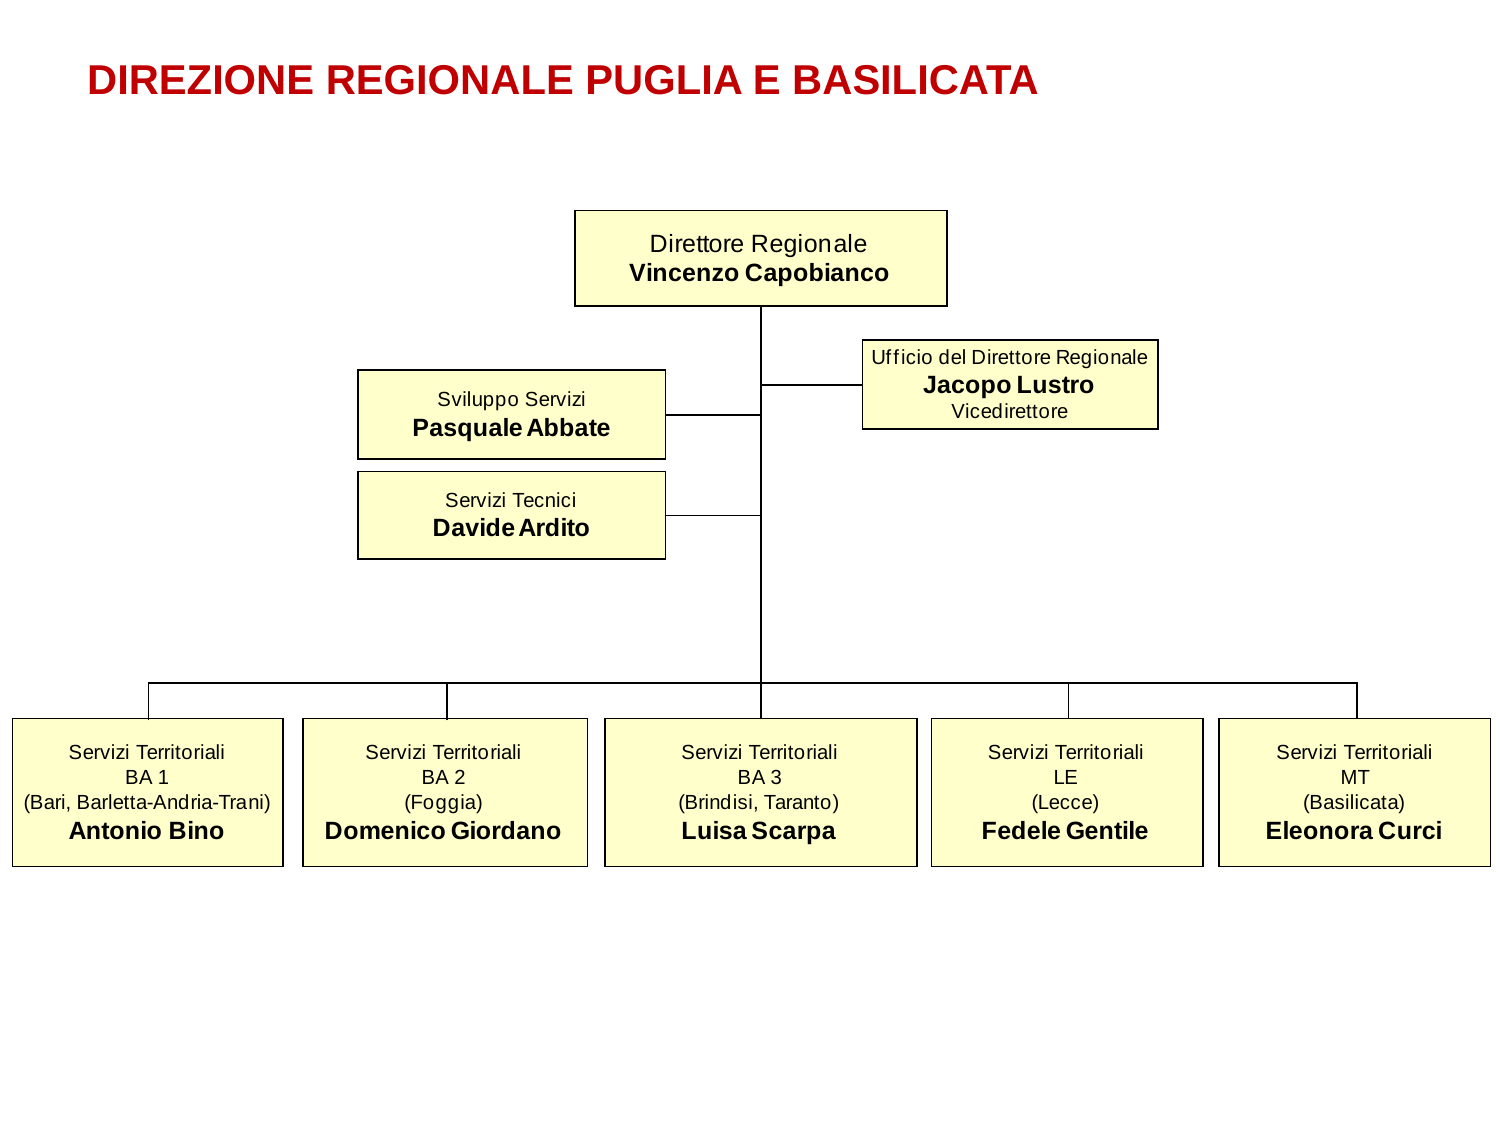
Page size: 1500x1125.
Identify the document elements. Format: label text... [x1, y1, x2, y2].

title DIREZIONE REGIONALE PUGLIA E BASILICATA [72, 45, 1462, 128]
picture [8, 208, 1492, 868]
